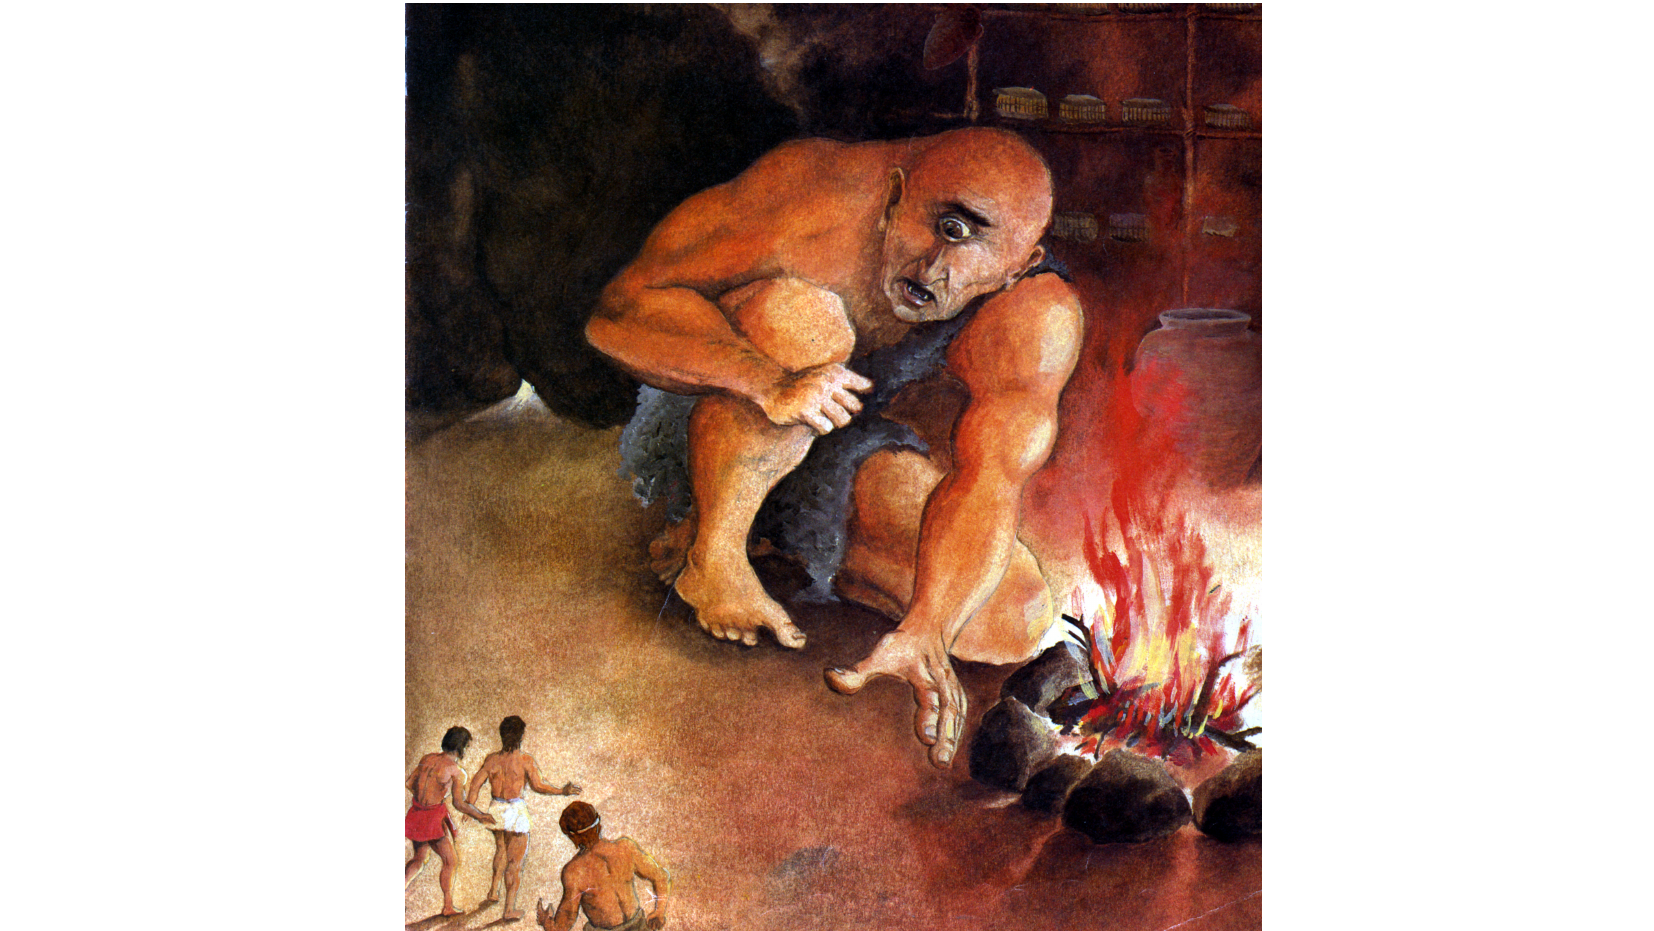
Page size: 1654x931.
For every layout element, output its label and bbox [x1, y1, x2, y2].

picture [405, 3, 1262, 931]
